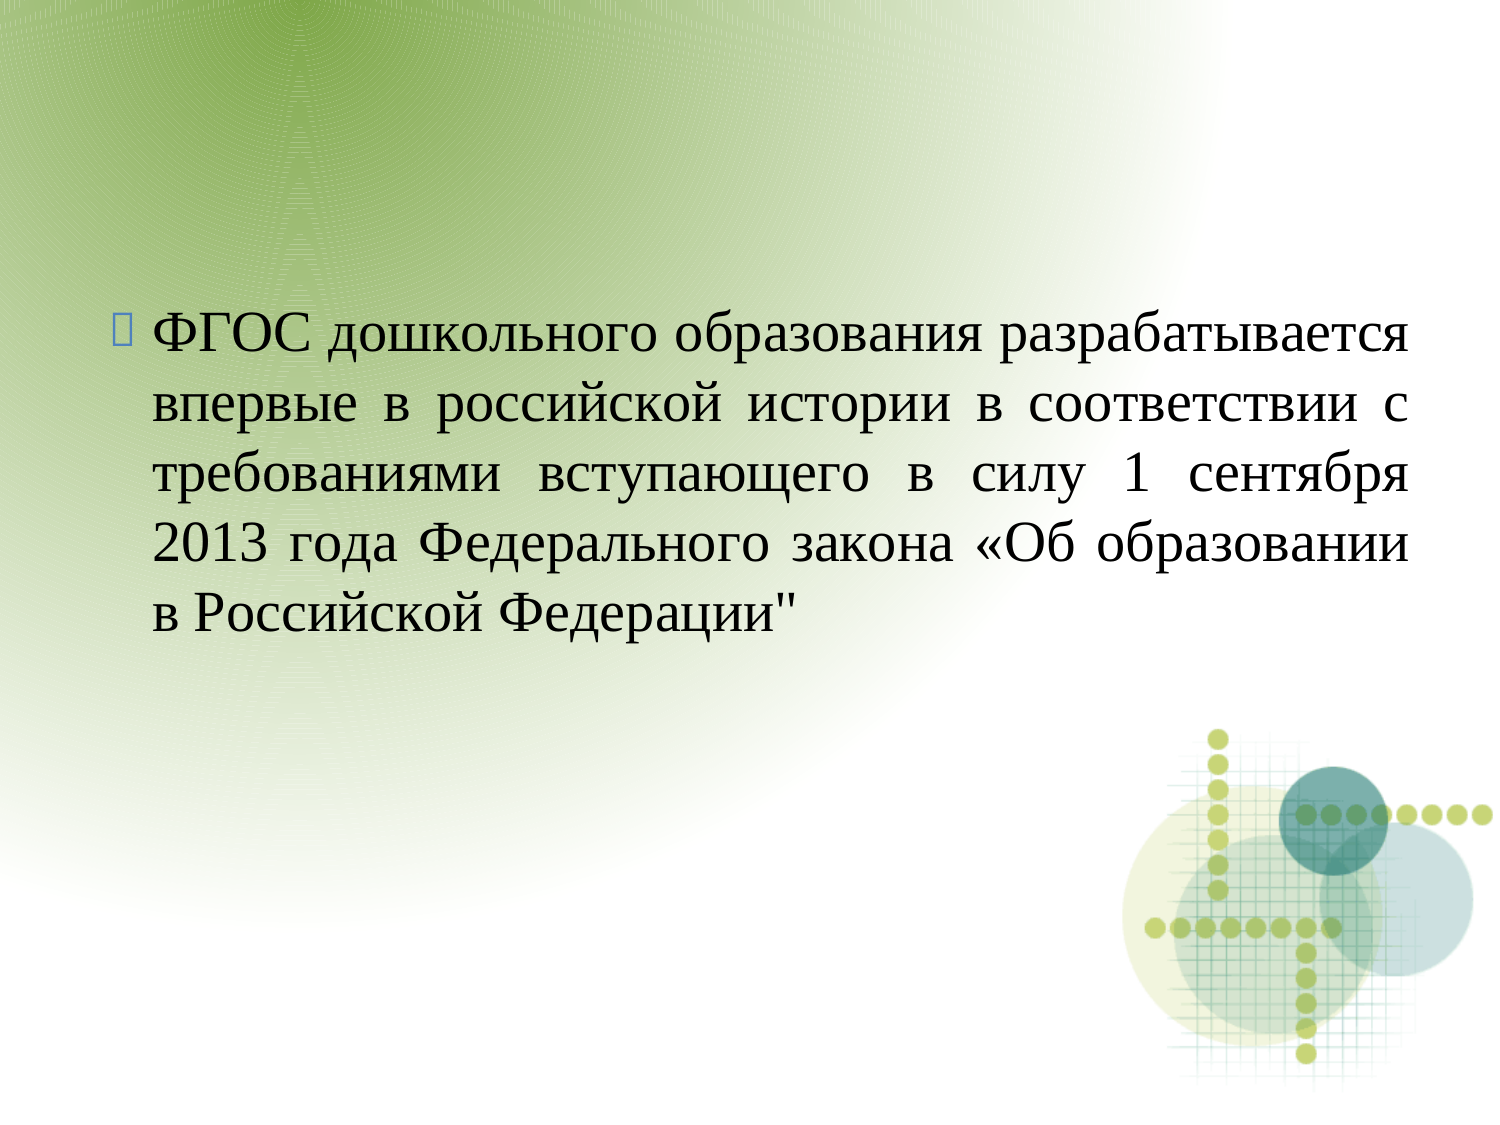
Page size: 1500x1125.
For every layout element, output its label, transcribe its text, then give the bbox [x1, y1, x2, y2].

list ФГОС дошкольного образования разрабатывается впервые в российской истории в соответствии с требованиями вступающего в силу 1 сентября 2013 года Федерального закона «Об образовании в Российской Федерации" [93, 86, 1425, 891]
picture [1110, 718, 1500, 1098]
